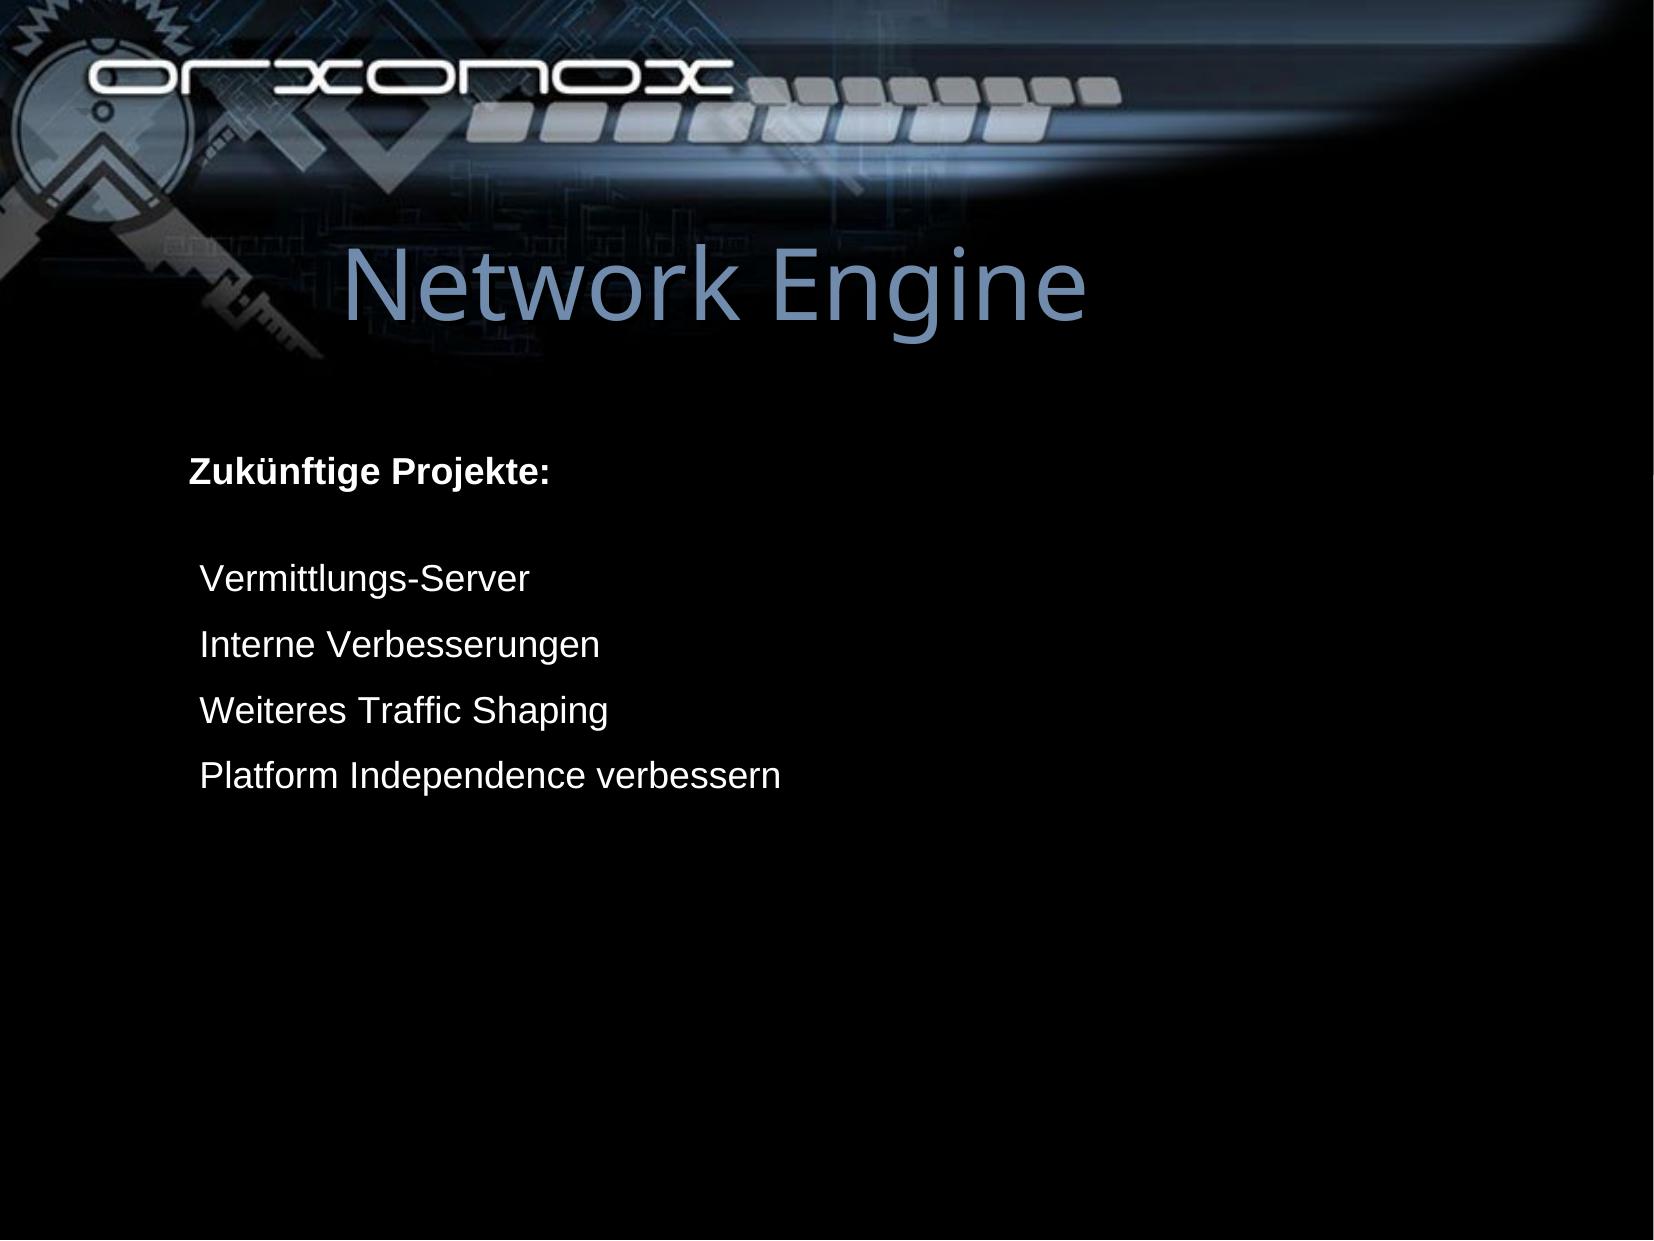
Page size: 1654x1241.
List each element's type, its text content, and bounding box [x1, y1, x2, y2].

text_box Zukünftige Projekte: Vermittlungs-Server Interne Verbesserungen Weiteres Traffic Shaping Platform Independence verbessern [174, 442, 1536, 1152]
picture [0, 0, 1654, 475]
text_box Network Engine [324, 205, 1300, 337]
